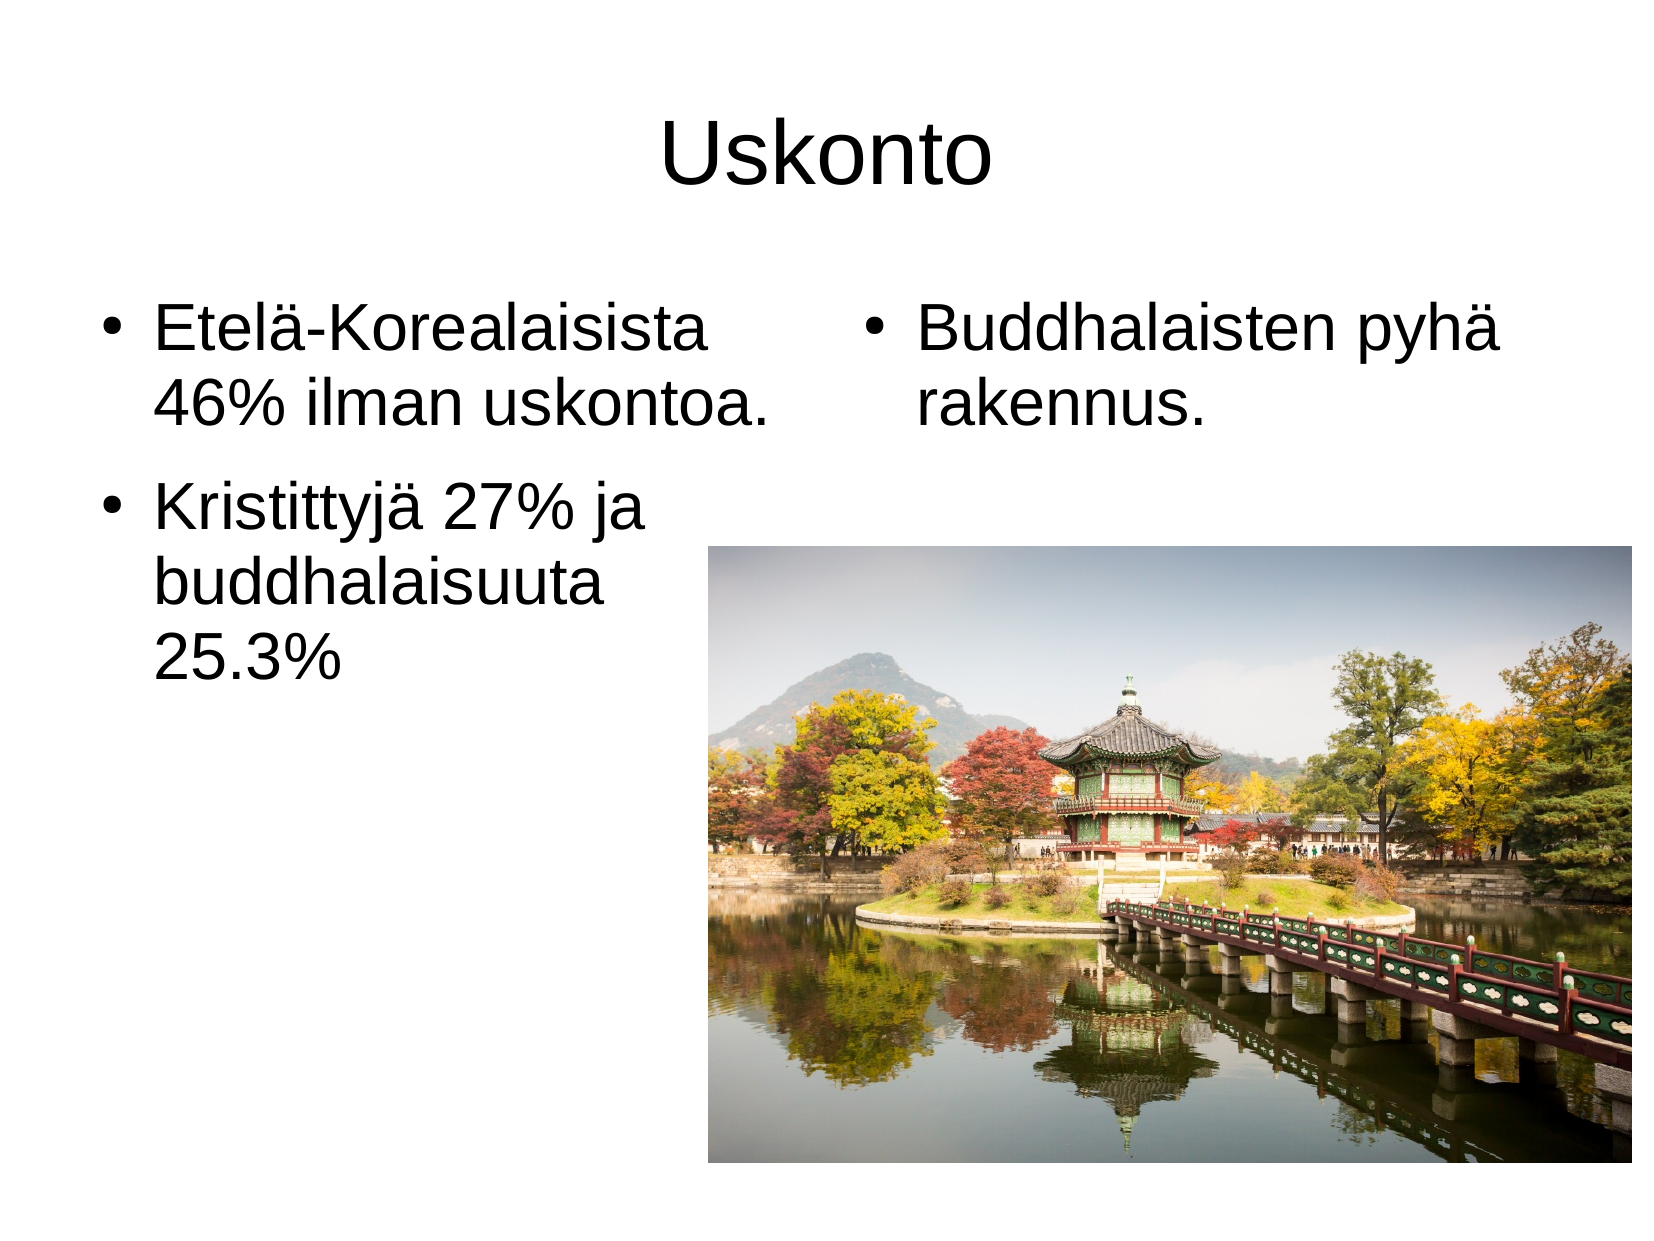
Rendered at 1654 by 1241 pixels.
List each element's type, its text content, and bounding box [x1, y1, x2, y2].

list Etelä-Korealaisista 46% ilman uskontoa. Kristittyjä 27% ja buddhalaisuuta 25.3% [82, 290, 809, 1010]
title Uskonto [82, 49, 1571, 257]
list Buddhalaisten pyhä rakennus. [845, 290, 1572, 546]
picture [708, 546, 1632, 1163]
